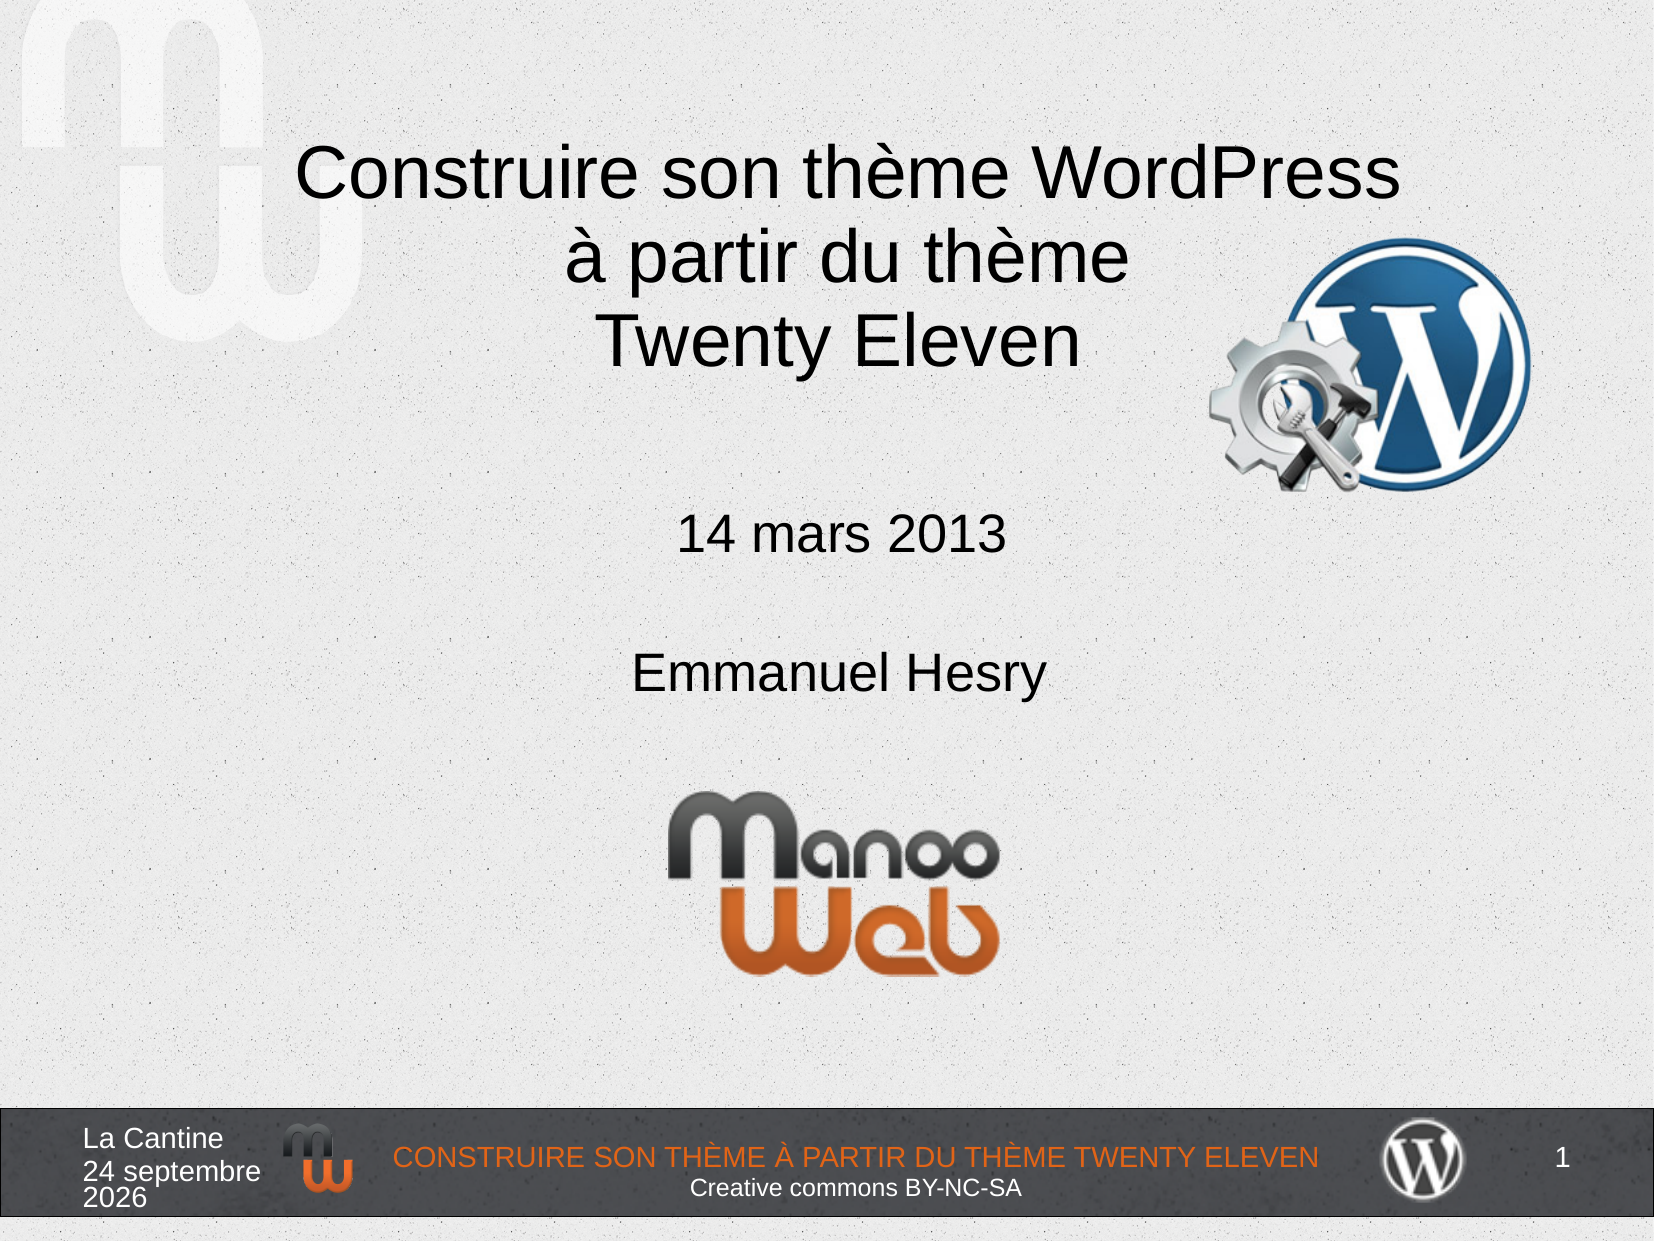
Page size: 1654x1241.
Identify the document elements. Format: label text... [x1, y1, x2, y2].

text_box Emmanuel Hesry [616, 635, 1063, 711]
text_box Construire son thème WordPress à partir du thème Twenty Eleven [279, 123, 1418, 390]
picture [0, 1217, 1654, 1241]
picture [0, 0, 1654, 1216]
text_box 14 mars 2013 [661, 496, 1024, 572]
